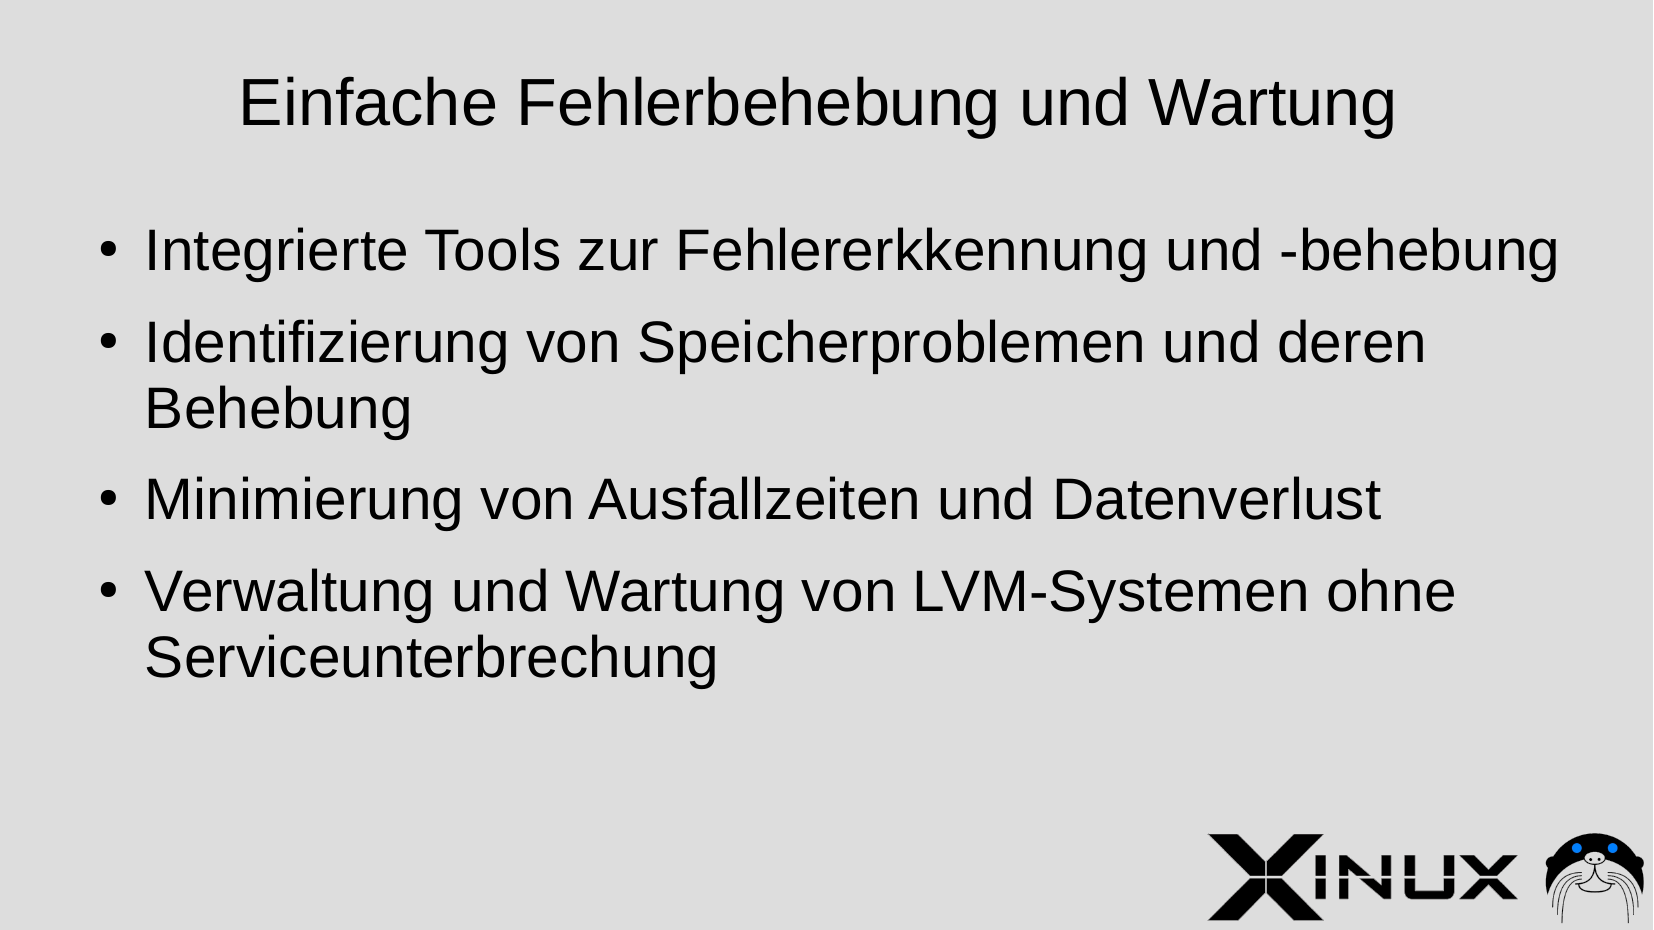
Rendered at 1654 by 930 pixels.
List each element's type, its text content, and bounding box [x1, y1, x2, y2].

title Einfache Fehlerbehebung und Wartung [75, 24, 1563, 181]
list Integrierte Tools zur Fehlererkkennung und -behebung Identifizierung von Speicherproblemen und deren Behebung Minimierung von Ausfallzeiten und Datenverlust Verwaltung und Wartung von LVM-Systemen ohne Serviceunterbrechung [82, 217, 1571, 757]
picture [1200, 824, 1650, 930]
